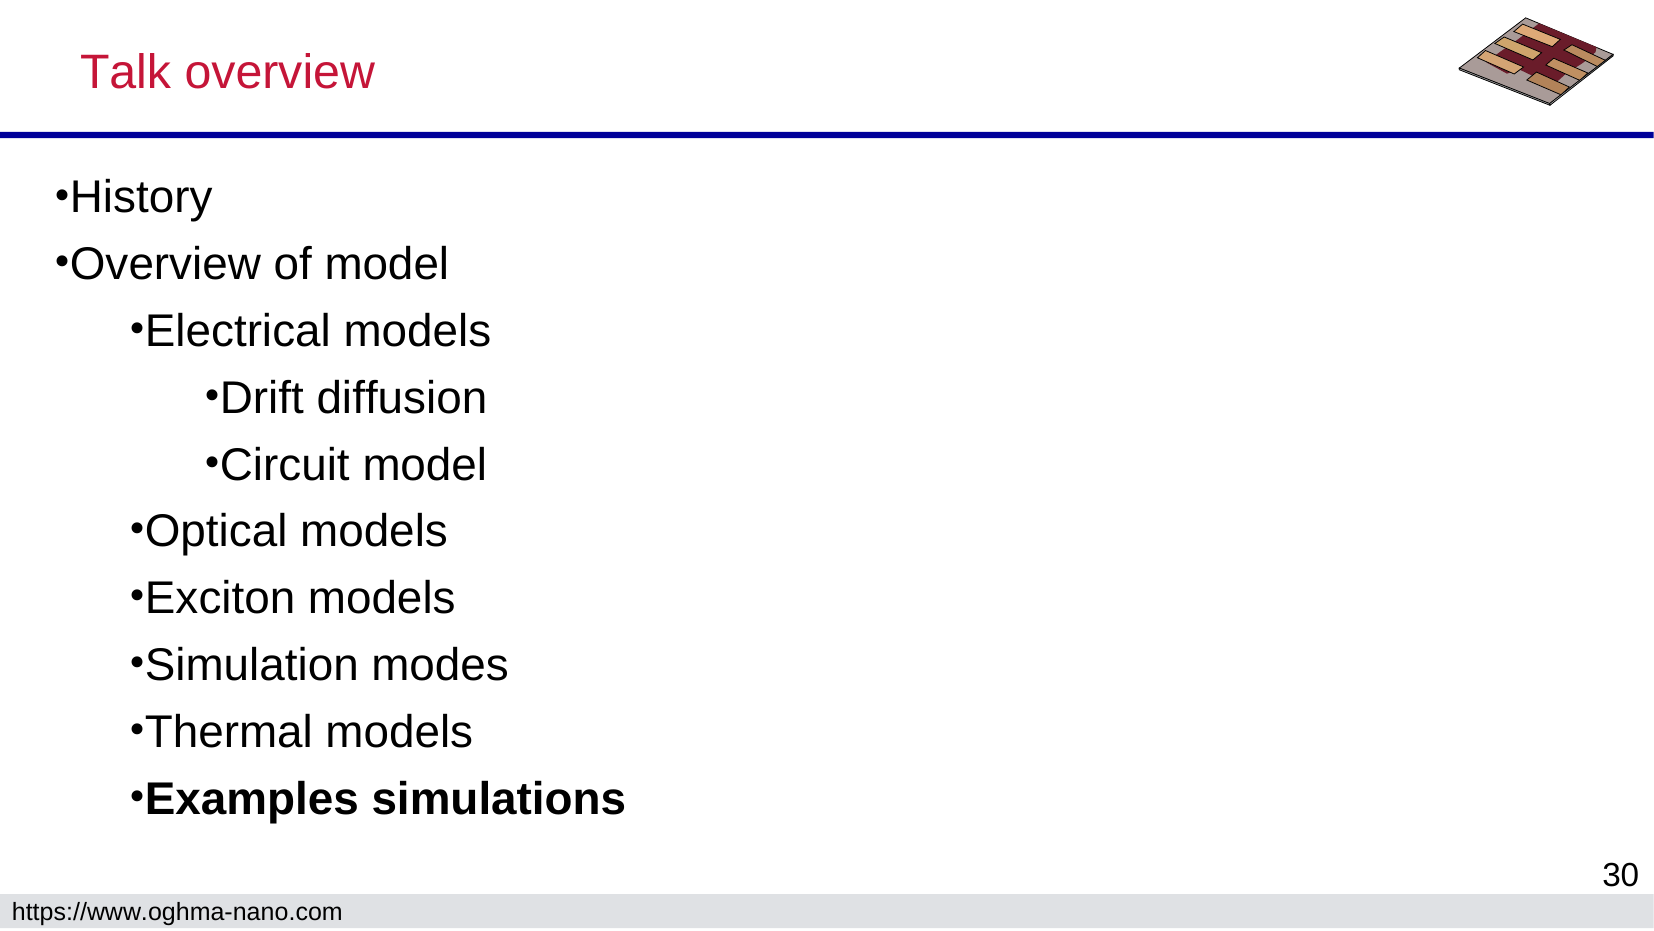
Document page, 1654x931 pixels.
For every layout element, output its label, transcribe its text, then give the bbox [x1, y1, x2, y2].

text_box History Overview of model Electrical models Drift diffusion Circuit model Optical models Exciton models Simulation modes Thermal models Examples simulations [39, 159, 1654, 843]
title Talk overview [65, 28, 1430, 116]
text_box <number> [1587, 845, 1654, 904]
